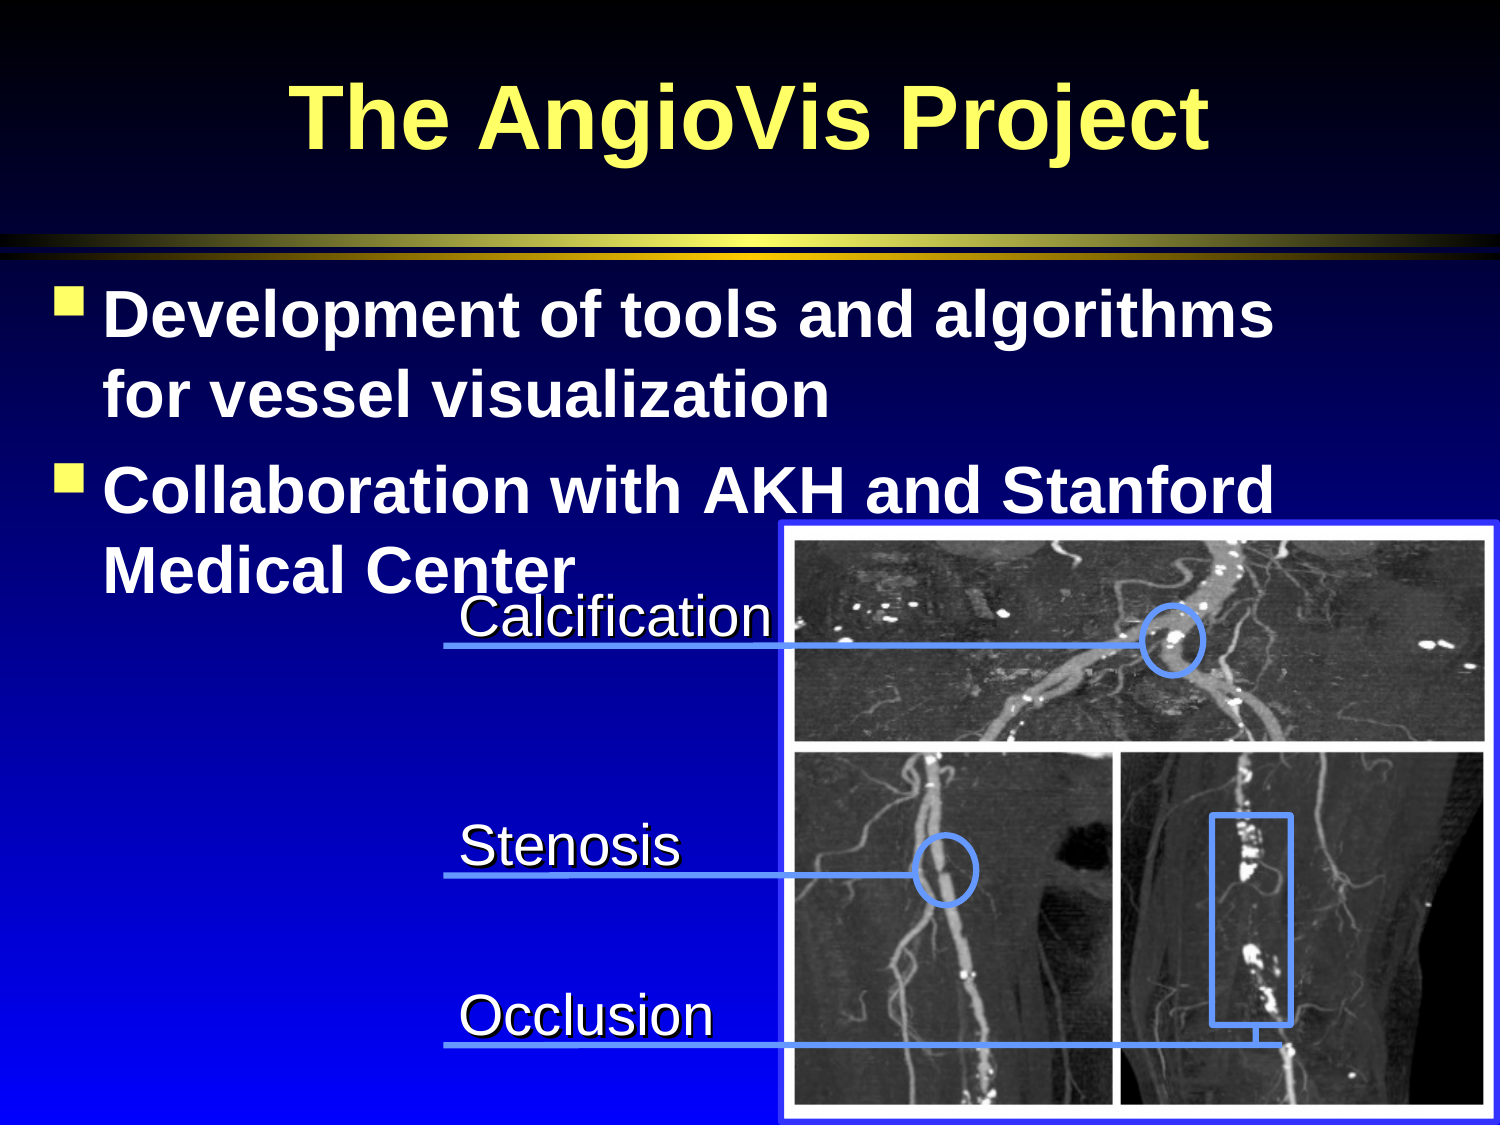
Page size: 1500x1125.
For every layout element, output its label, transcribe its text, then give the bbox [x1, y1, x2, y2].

text_box Occlusion [443, 975, 644, 1044]
title The AngioVis Project [39, 0, 1460, 229]
picture [1146, 609, 1200, 672]
text_box Calcification [443, 575, 685, 644]
picture [1216, 819, 1287, 1021]
picture [785, 526, 1493, 1118]
text_box Stenosis [443, 805, 622, 874]
picture [919, 839, 973, 901]
list Development of tools and algorithms for vessel visualization Collaboration with AKH and Stanford Medical Center [46, 271, 1334, 947]
